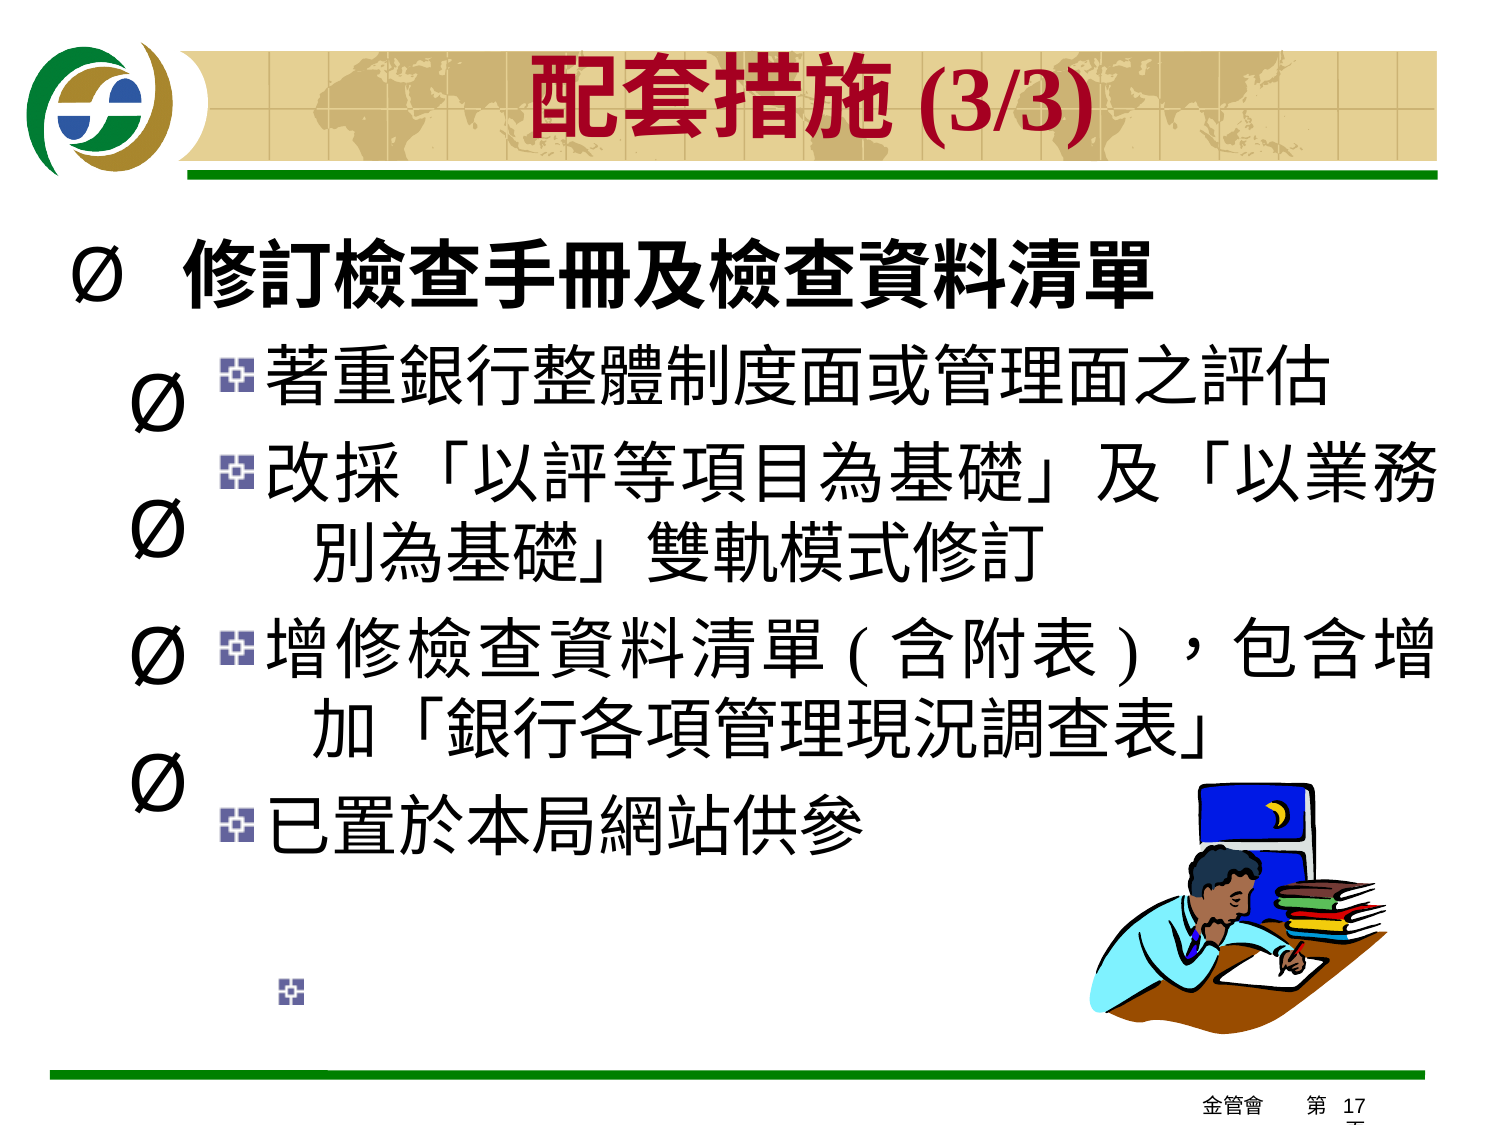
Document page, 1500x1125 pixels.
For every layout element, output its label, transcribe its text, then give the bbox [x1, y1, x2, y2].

text_box 修訂檢查手冊及檢查資料清單 著重銀行整體制度面或管理面之評估 改採「以評等項目為基礎」及「以業務別為基礎」雙軌模式修訂 增修檢查資料清單(含附表)，包含增加「銀行各項管理現況調查表」 已置於本局網站供參 [53, 220, 1454, 1070]
title 配套措施(3/3) [174, 24, 1450, 163]
picture [1089, 781, 1388, 1035]
